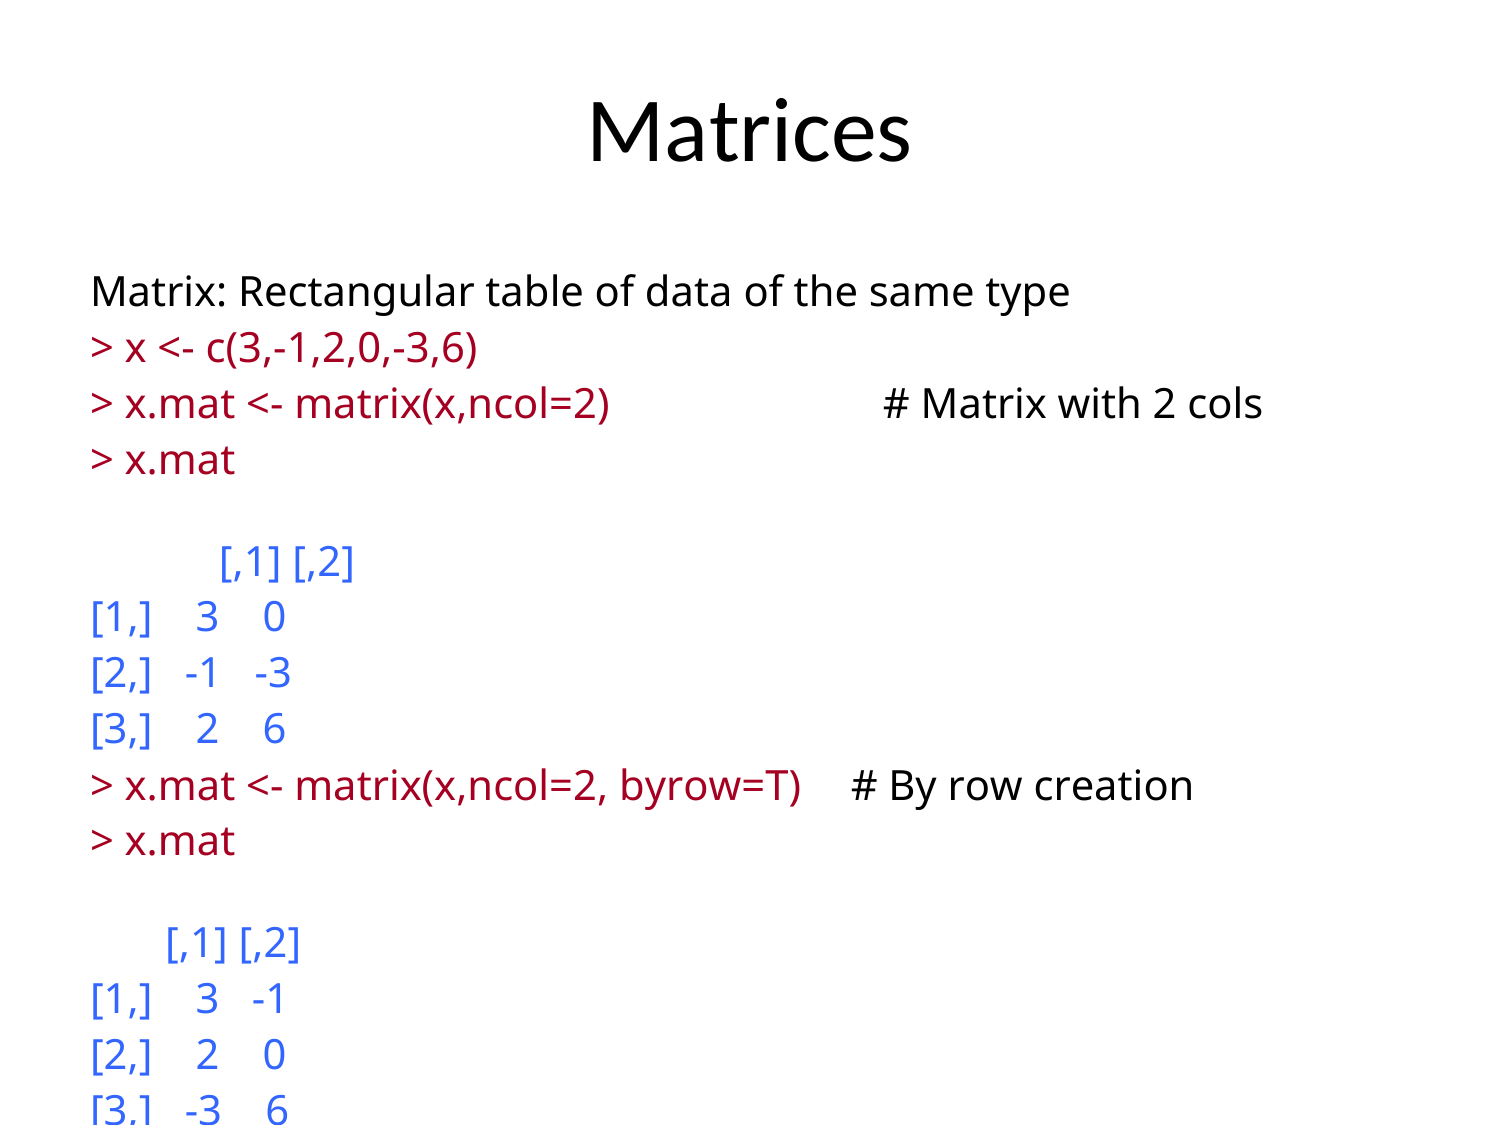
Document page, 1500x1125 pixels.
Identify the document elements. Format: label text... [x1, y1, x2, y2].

list Matrix: Rectangular table of data of the same type > x <- c(3,-1,2,0,-3,6) > x.mat <- matrix(x,ncol=2) # Matrix with 2 cols > x.mat [,1] [,2] [1,] 3 0 [2,] -1 -3 [3,] 2 6 > x.mat <- matrix(x,ncol=2, byrow=T) # By row creation > x.mat [,1] [,2] [1,] 3 -1 [2,] 2 0 [3,] -3 6 [75, 262, 1426, 1103]
title Matrices [75, 45, 1426, 233]
